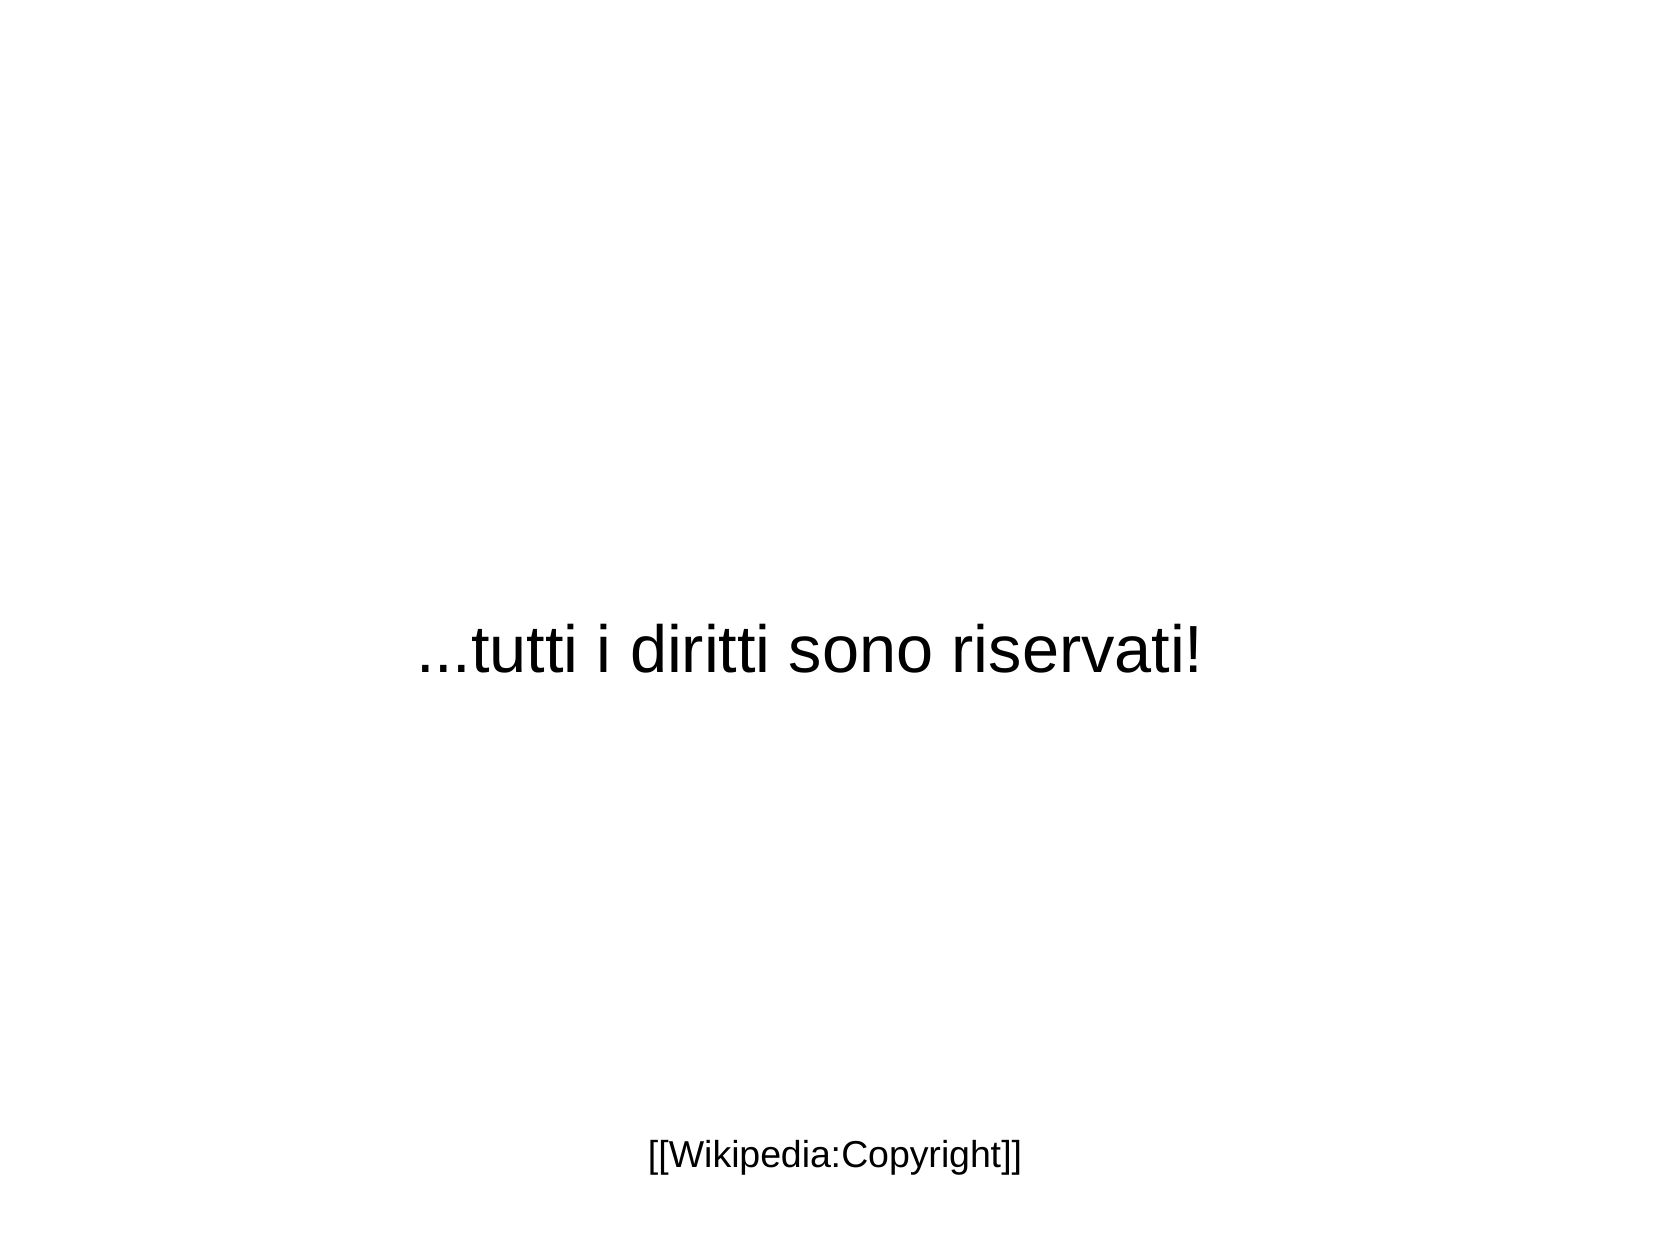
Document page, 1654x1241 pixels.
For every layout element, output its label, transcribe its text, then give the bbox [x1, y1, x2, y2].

text_box [[Wikipedia:Copyright]] [597, 1125, 1073, 1241]
subtitle ...tutti i diritti sono riservati! [82, 290, 1538, 1010]
